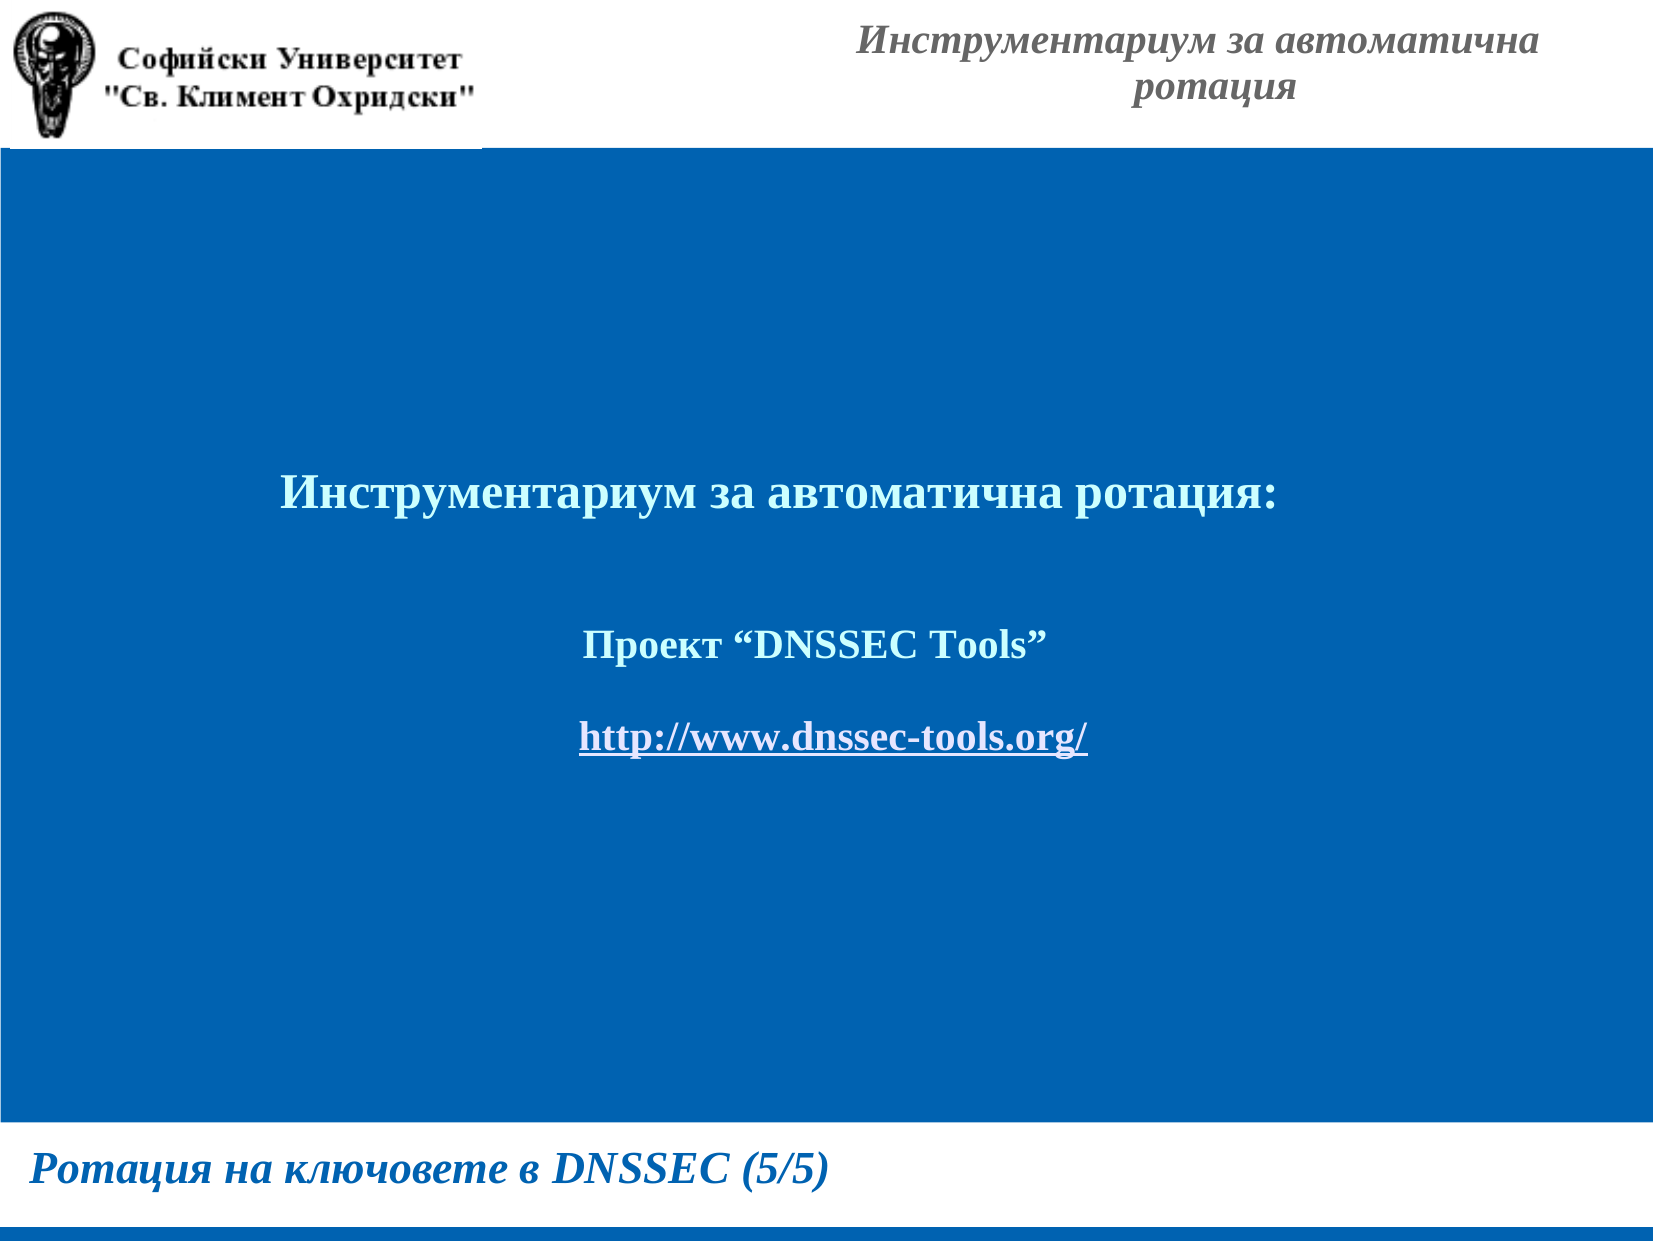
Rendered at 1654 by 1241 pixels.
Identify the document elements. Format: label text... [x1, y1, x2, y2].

picture [10, 0, 482, 149]
text_box Инструментариум за автоматична ротация: Проект “DNSSEC Tools” http://www.dnssec-tools.org/ [0, 147, 1653, 1123]
text_box Ротация на ключовете в DNSSEC (5/5) [29, 1143, 846, 1211]
title Инструментариум за автоматична ротация [768, 0, 1652, 124]
